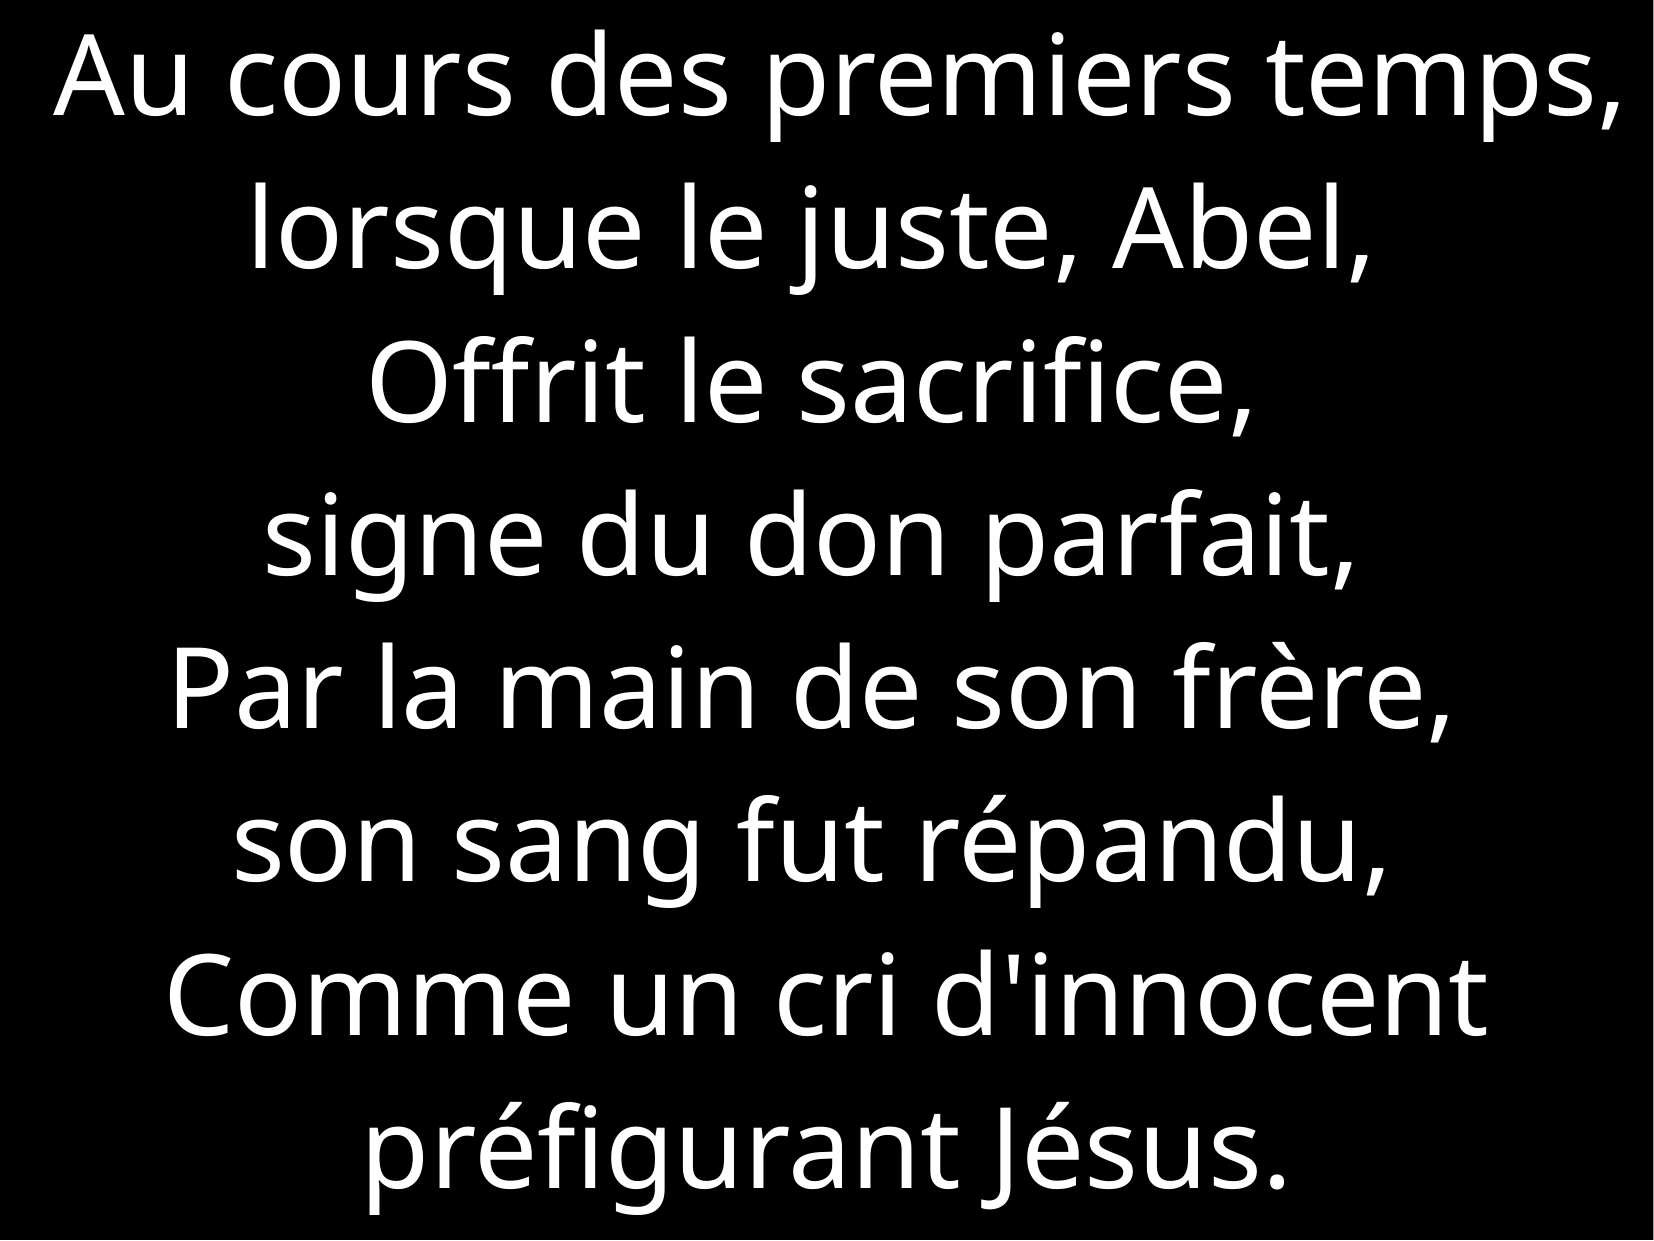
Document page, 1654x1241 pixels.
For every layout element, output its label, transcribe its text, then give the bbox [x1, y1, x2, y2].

subtitle Au cours des premiers temps, lorsque le juste, Abel, Offrit le sacrifice, signe du don parfait, Par la main de son frère, son sang fut répandu, Comme un cri d'innocent préfigurant Jésus. [23, 0, 1630, 1236]
